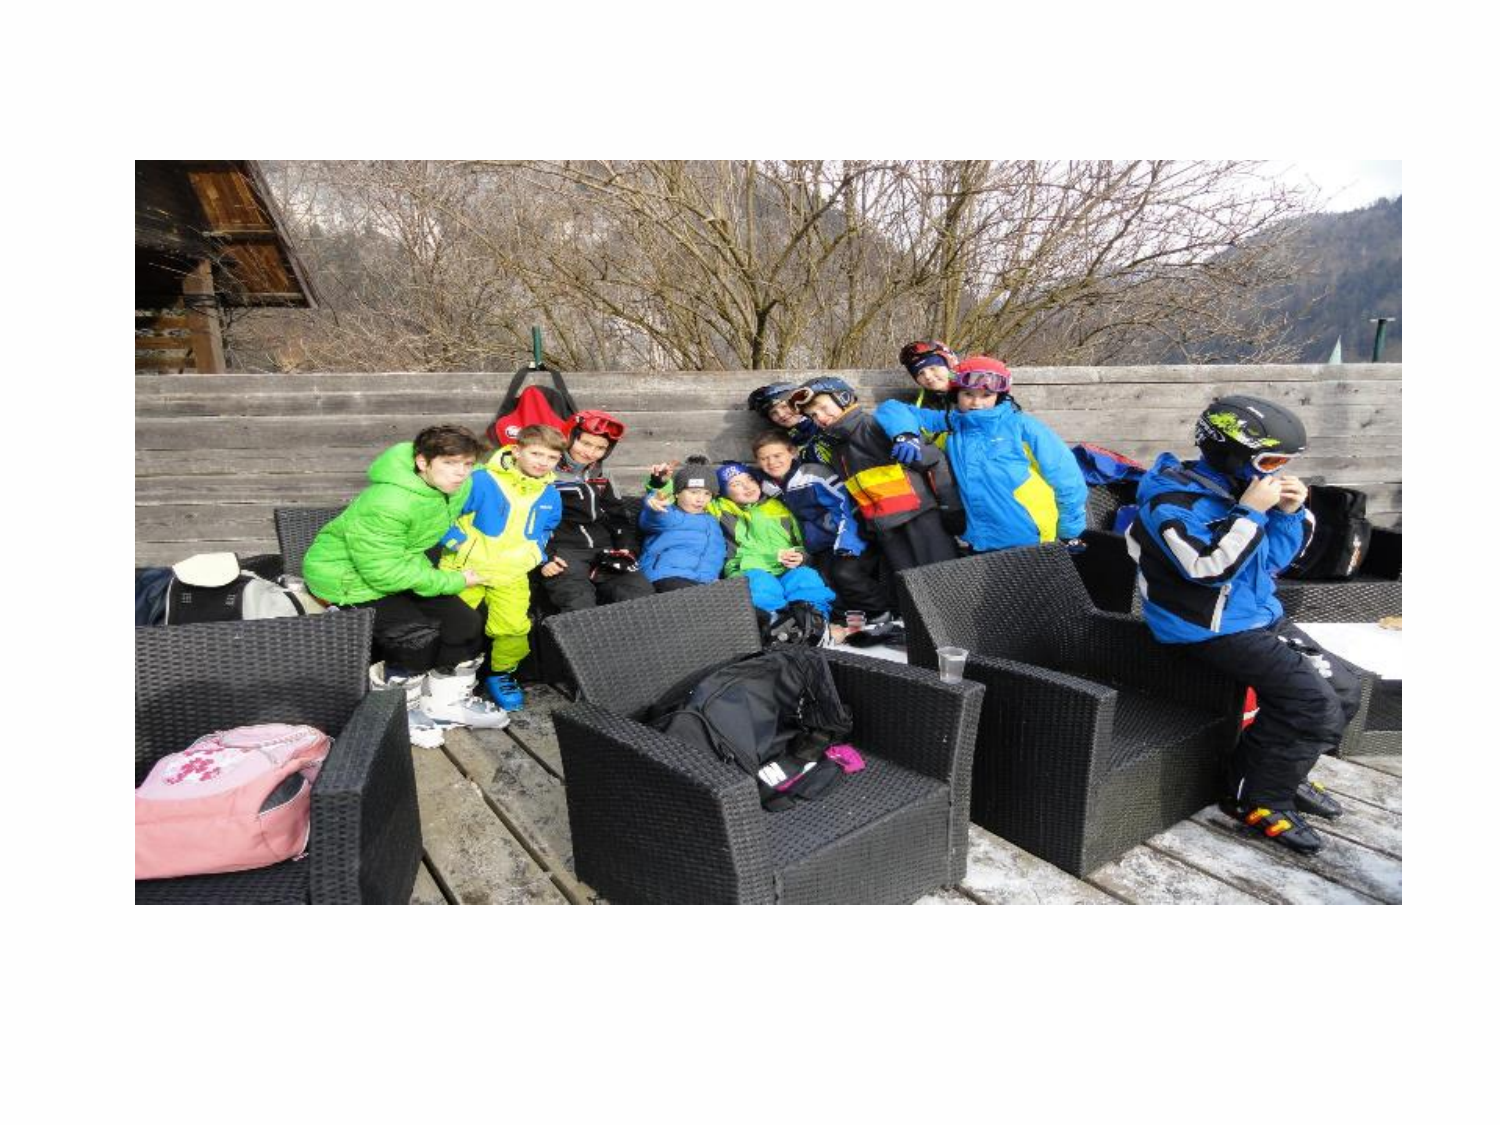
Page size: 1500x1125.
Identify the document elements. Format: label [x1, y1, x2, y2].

picture [135, 160, 1402, 906]
